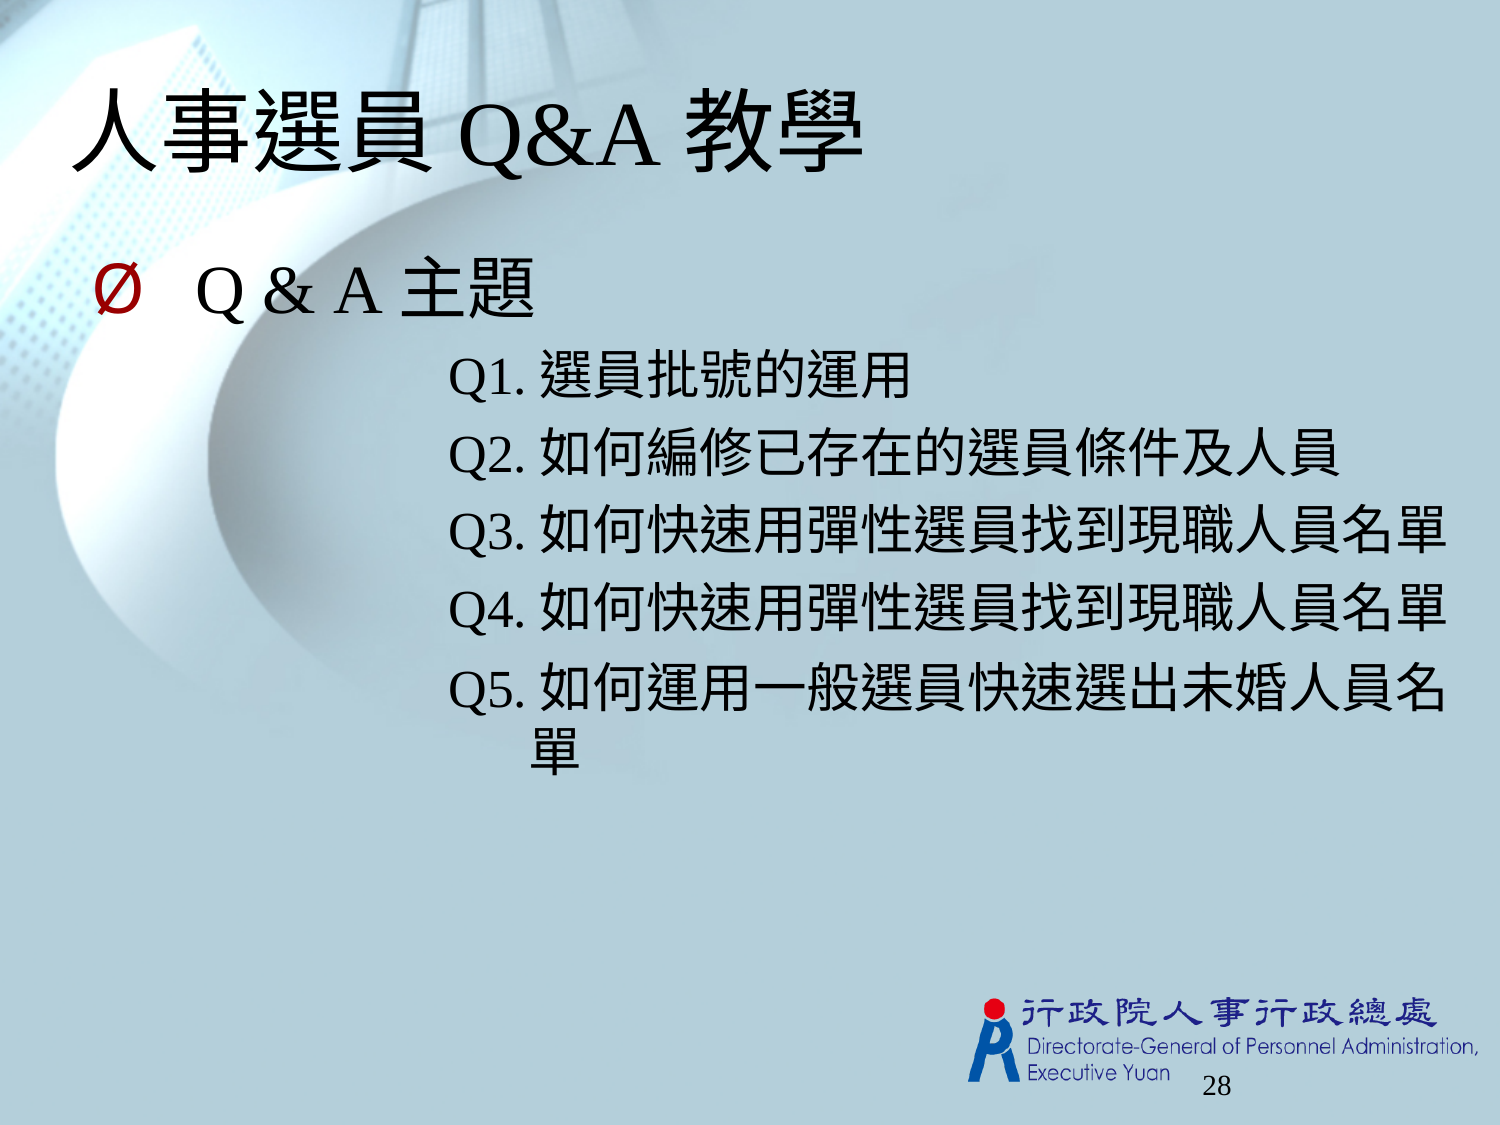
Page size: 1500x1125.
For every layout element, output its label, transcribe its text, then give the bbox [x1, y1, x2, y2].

text_box [1187, 1058, 1500, 1125]
list Q & A主題 Q1.選員批號的運用 Q2.如何編修已存在的選員條件及人員 Q3.如何快速用彈性選員找到現職人員名單 Q4.如何快速用彈性選員找到現職人員名單 Q5.如何運用一般選員快速選出未婚人員名單 [76, 237, 1474, 913]
title 人事選員Q&A教學 [53, 66, 1329, 187]
